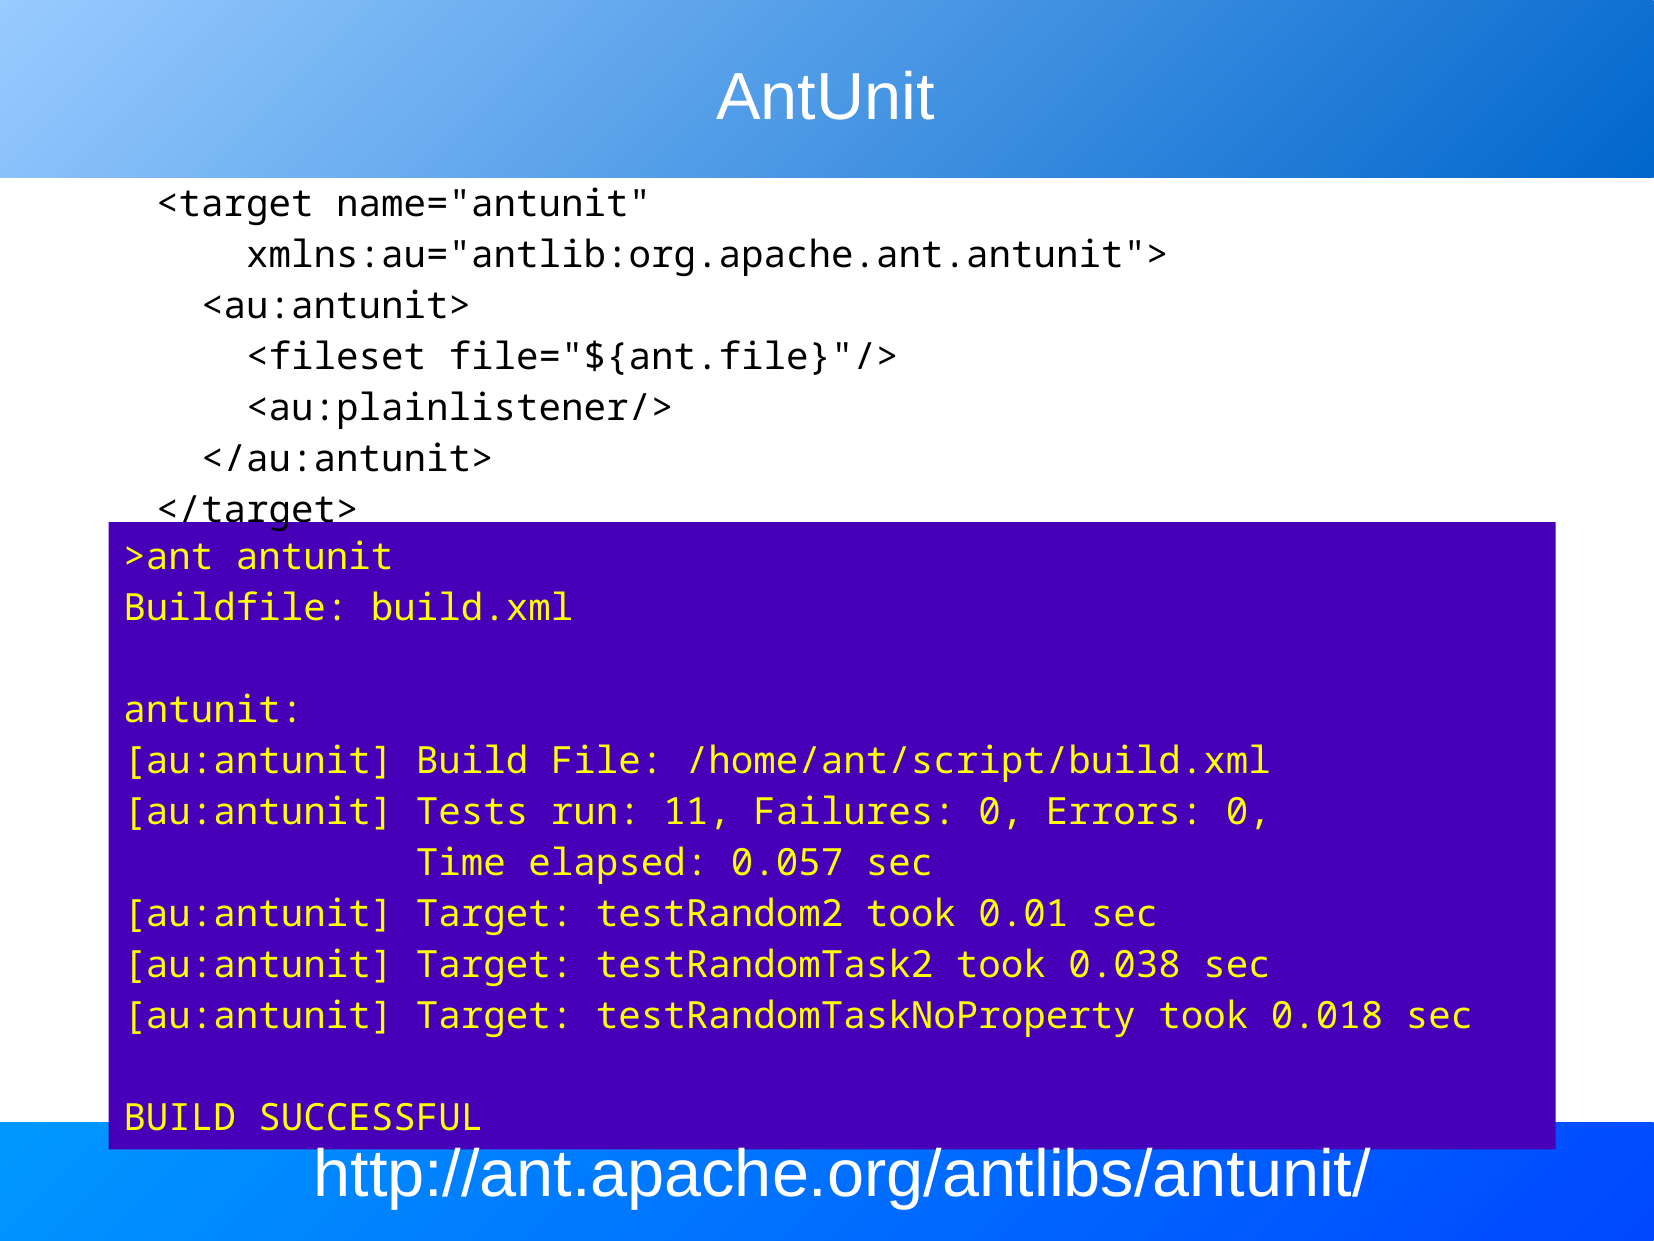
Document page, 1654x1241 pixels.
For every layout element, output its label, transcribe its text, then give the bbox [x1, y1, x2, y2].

text_box >ant antunit Buildfile: build.xml antunit: [au:antunit] Build File: /home/ant/script/build.xml [au:antunit] Tests run: 11, Failures: 0, Errors: 0, Time elapsed: 0.057 sec [au:antunit] Target: testRandom2 took 0.01 sec [au:antunit] Target: testRandomTask2 took 0.038 sec [au:antunit] Target: testRandomTaskNoProperty took 0.018 sec BUILD SUCCESSFUL [108, 585, 1556, 1087]
title http://ant.apache.org/antlibs/antunit/ [179, 1136, 1506, 1225]
title AntUnit [162, 59, 1489, 148]
text_box <target name="antunit" xmlns:au="antlib:org.apache.ant.antunit"> <au:antunit> <fileset file="${ant.file}"/> <au:plainlistener/> </au:antunit> </target> [141, 192, 1589, 518]
